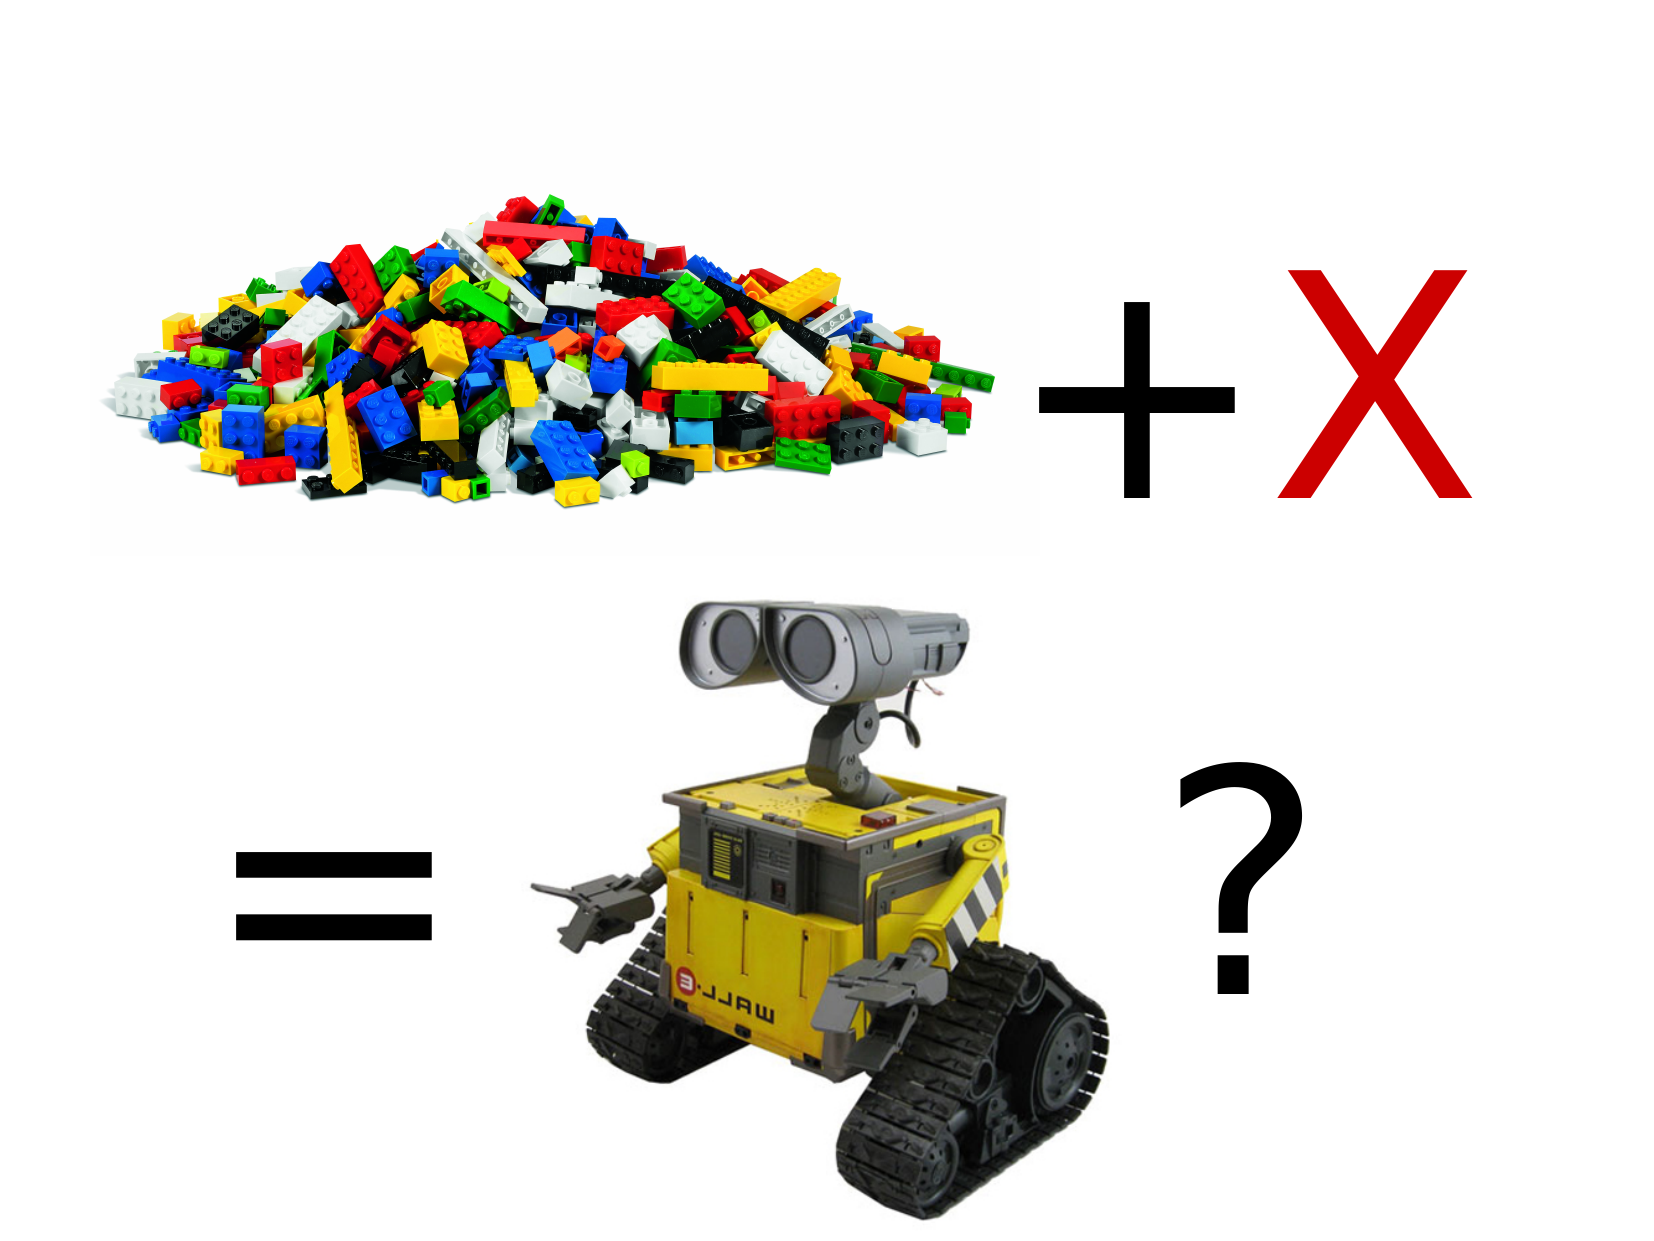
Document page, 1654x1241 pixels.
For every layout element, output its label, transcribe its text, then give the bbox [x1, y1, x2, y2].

picture [90, 50, 1040, 556]
text_box +X [992, 200, 1630, 580]
picture [519, 566, 1131, 696]
text_box = ? [188, 696, 1548, 1241]
